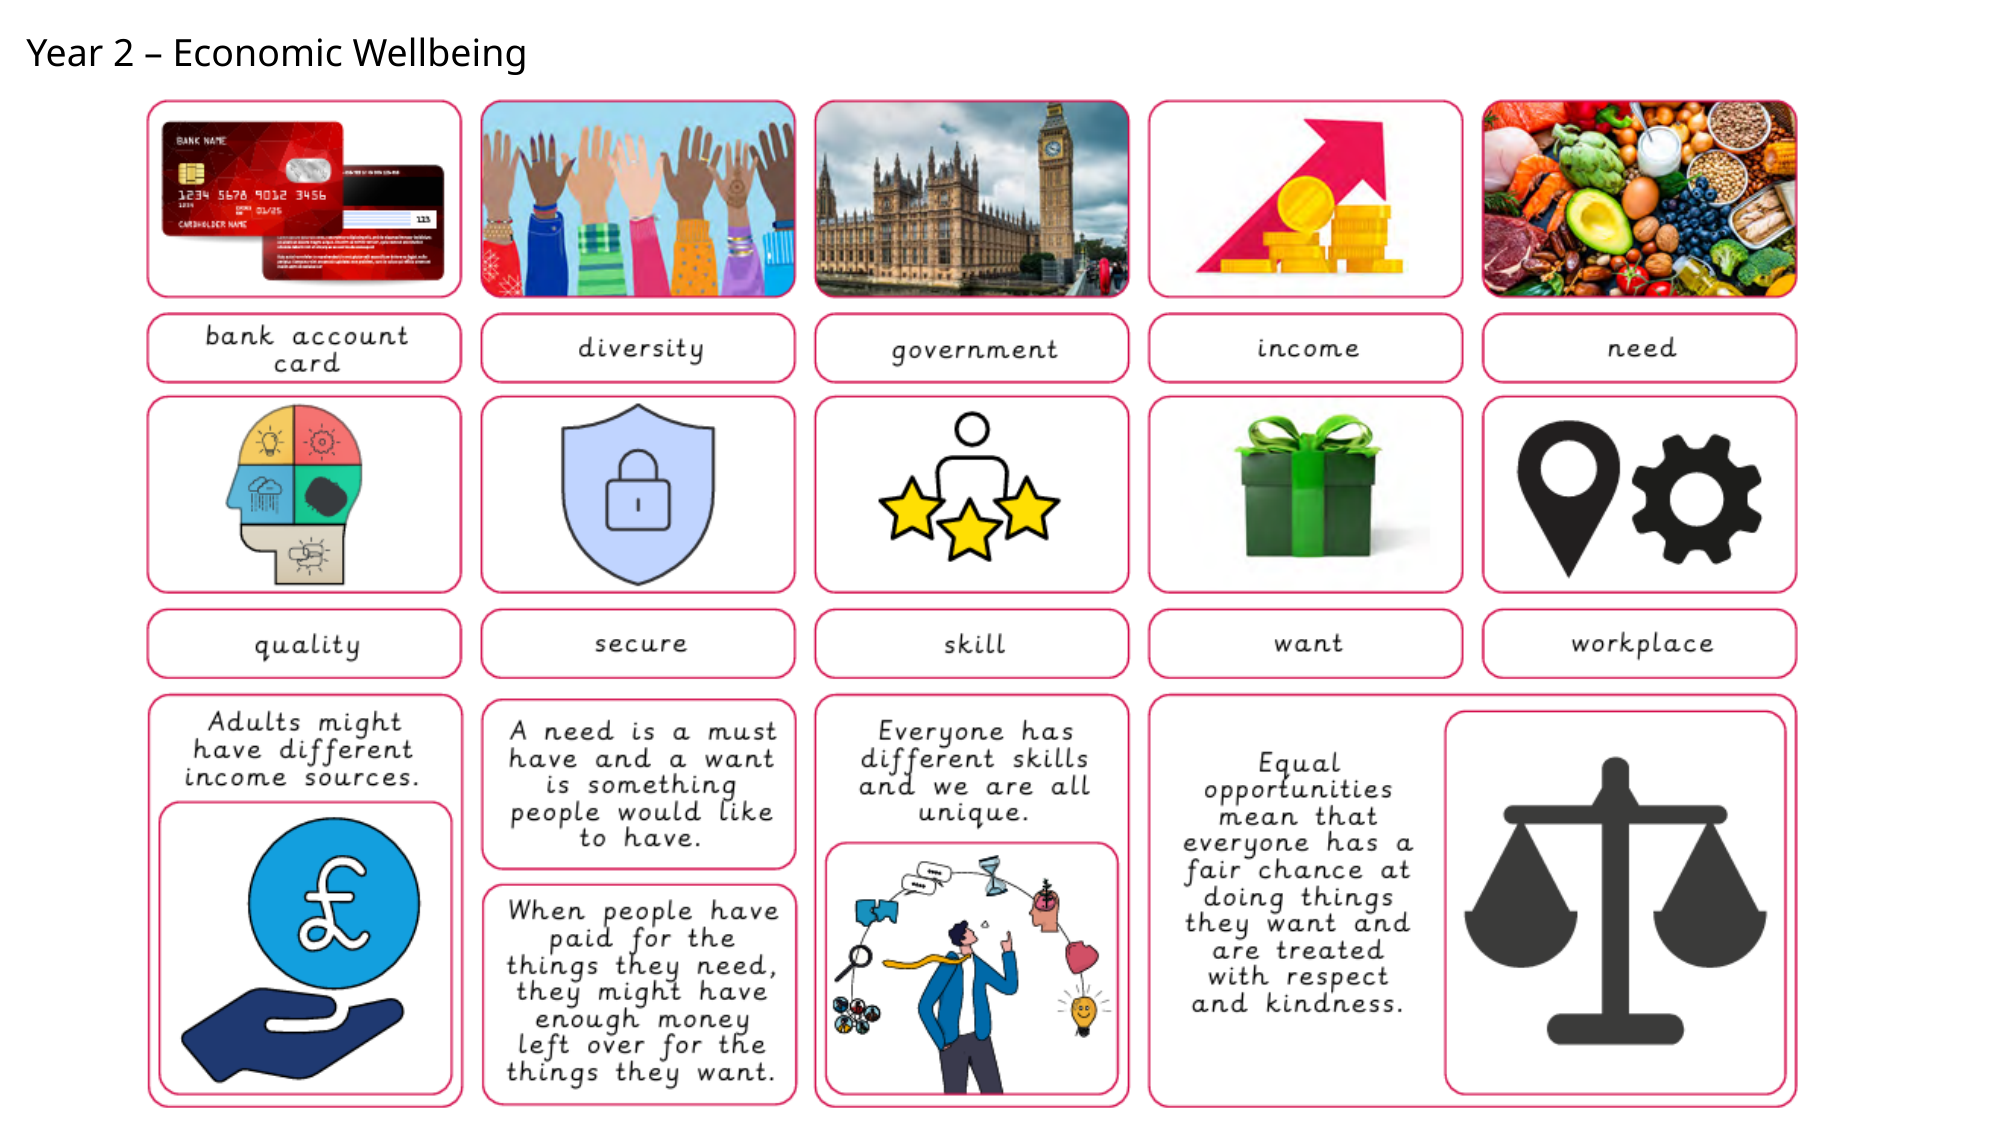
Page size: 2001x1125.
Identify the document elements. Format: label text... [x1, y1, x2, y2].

title Year 2 – Economic Wellbeing [11, 14, 689, 94]
picture [133, 93, 1804, 1111]
